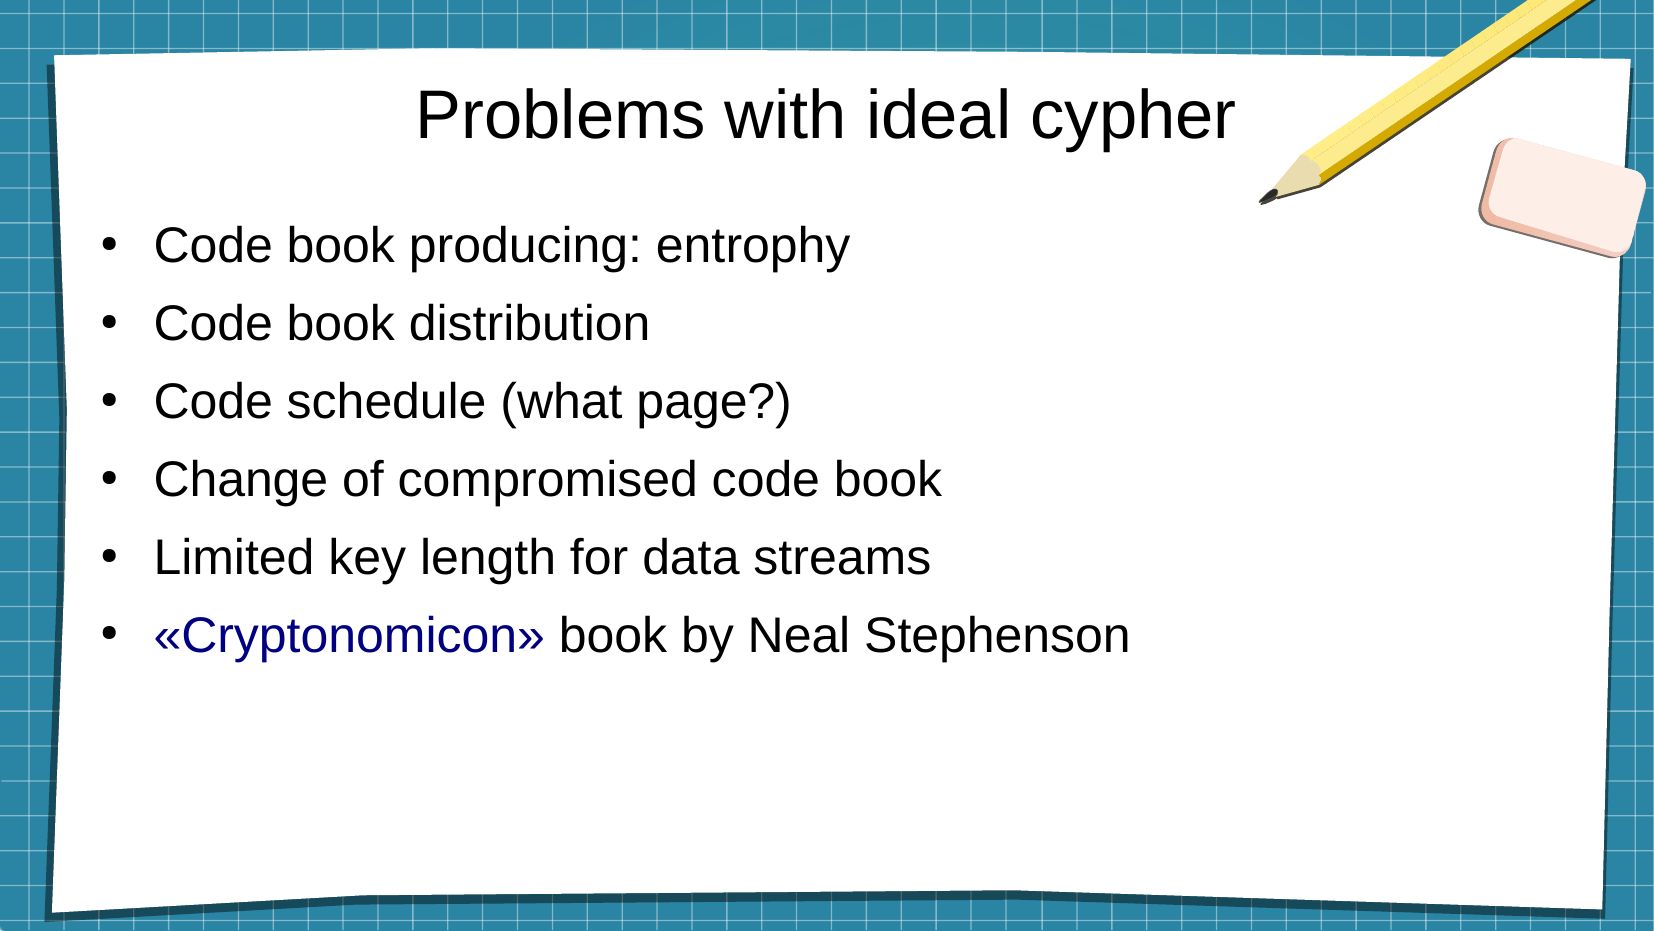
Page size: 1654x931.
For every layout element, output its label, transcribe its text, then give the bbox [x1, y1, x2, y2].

title Problems with ideal cypher [82, 37, 1571, 193]
list Code book producing: entrophy Code book distribution Code schedule (what page?) Change of compromised code book Limited key length for data streams «Cryptonomicon» book by Neal Stephenson [82, 217, 1571, 758]
